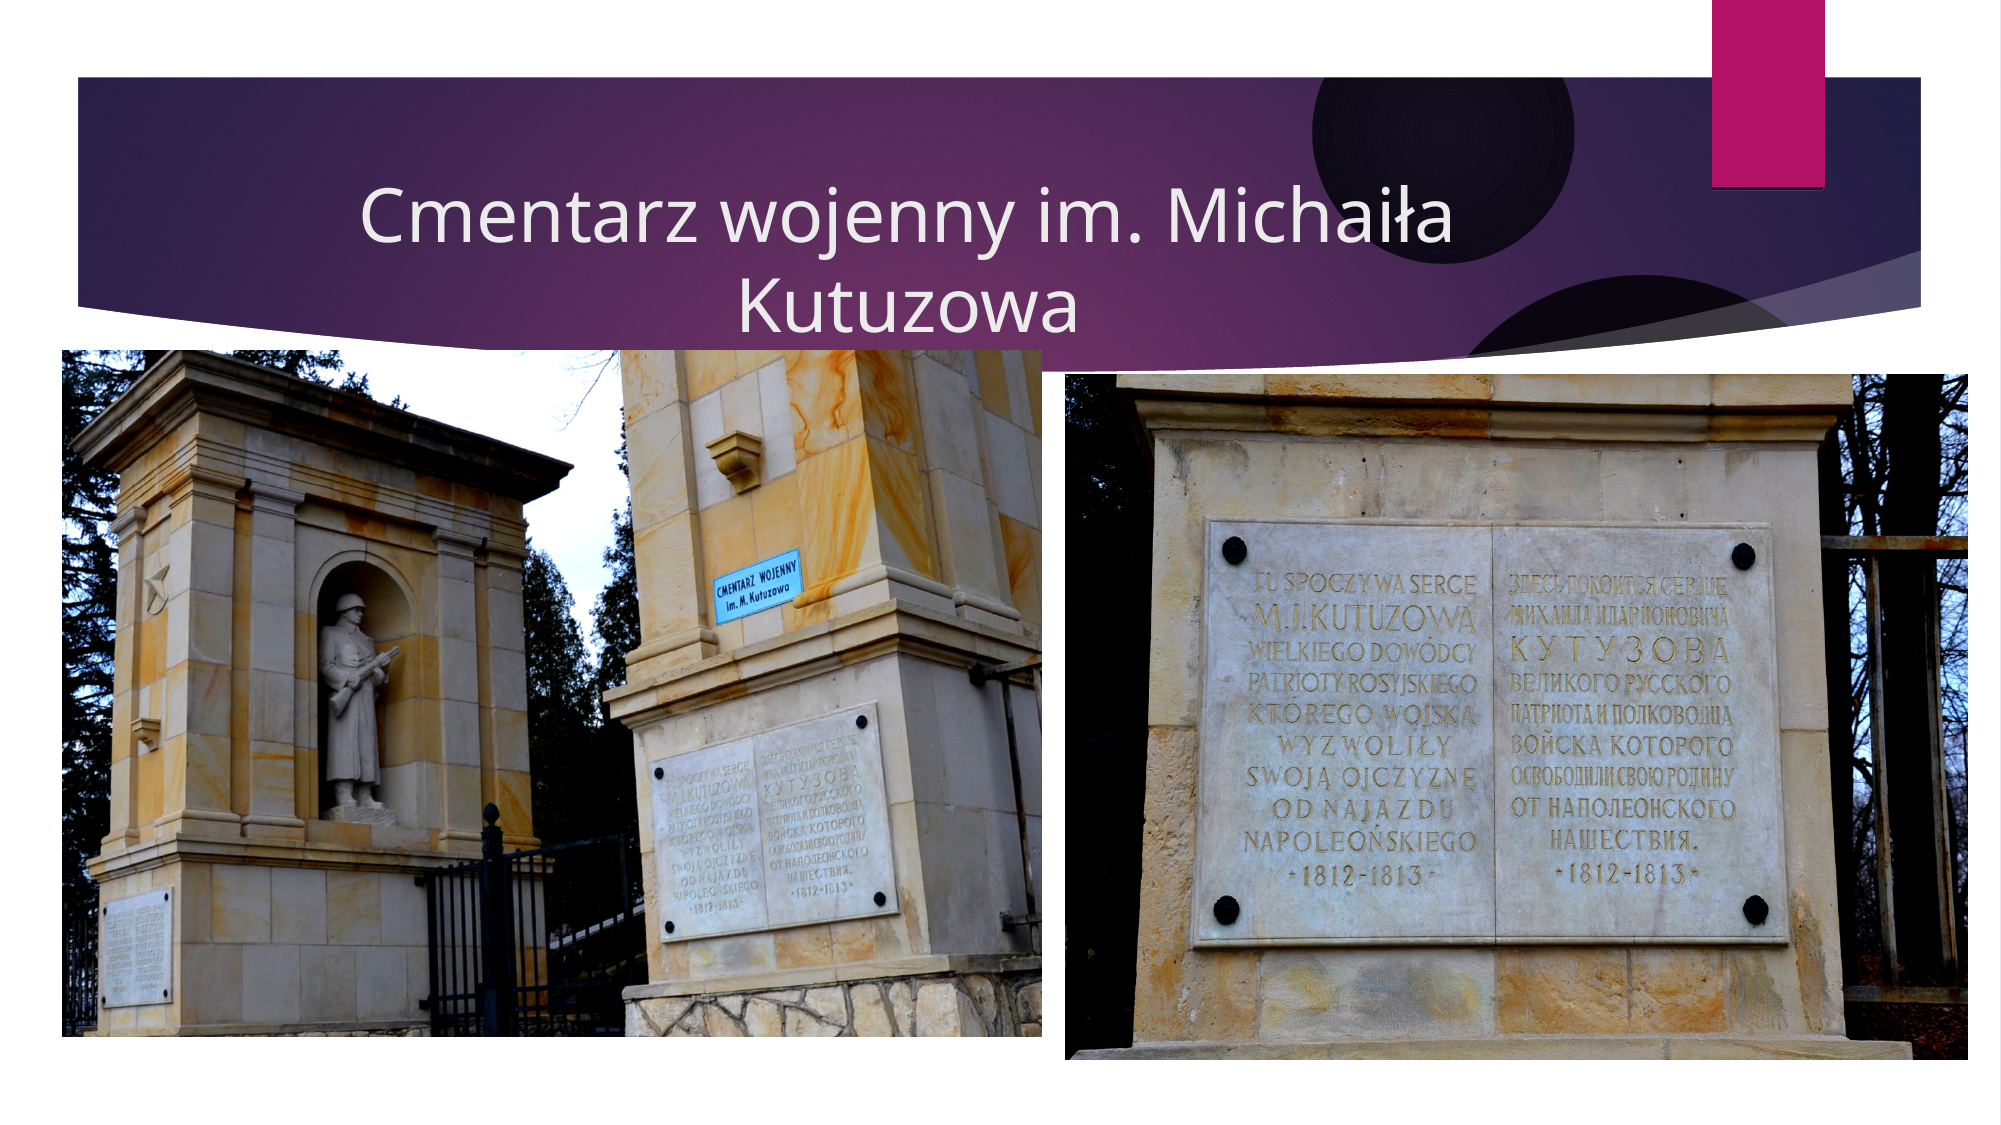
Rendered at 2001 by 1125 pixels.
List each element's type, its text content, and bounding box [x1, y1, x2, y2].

picture [62, 350, 1042, 1037]
picture [1065, 374, 1968, 1061]
title Cmentarz wojenny im. Michaiła Kutuzowa [189, 159, 1627, 276]
